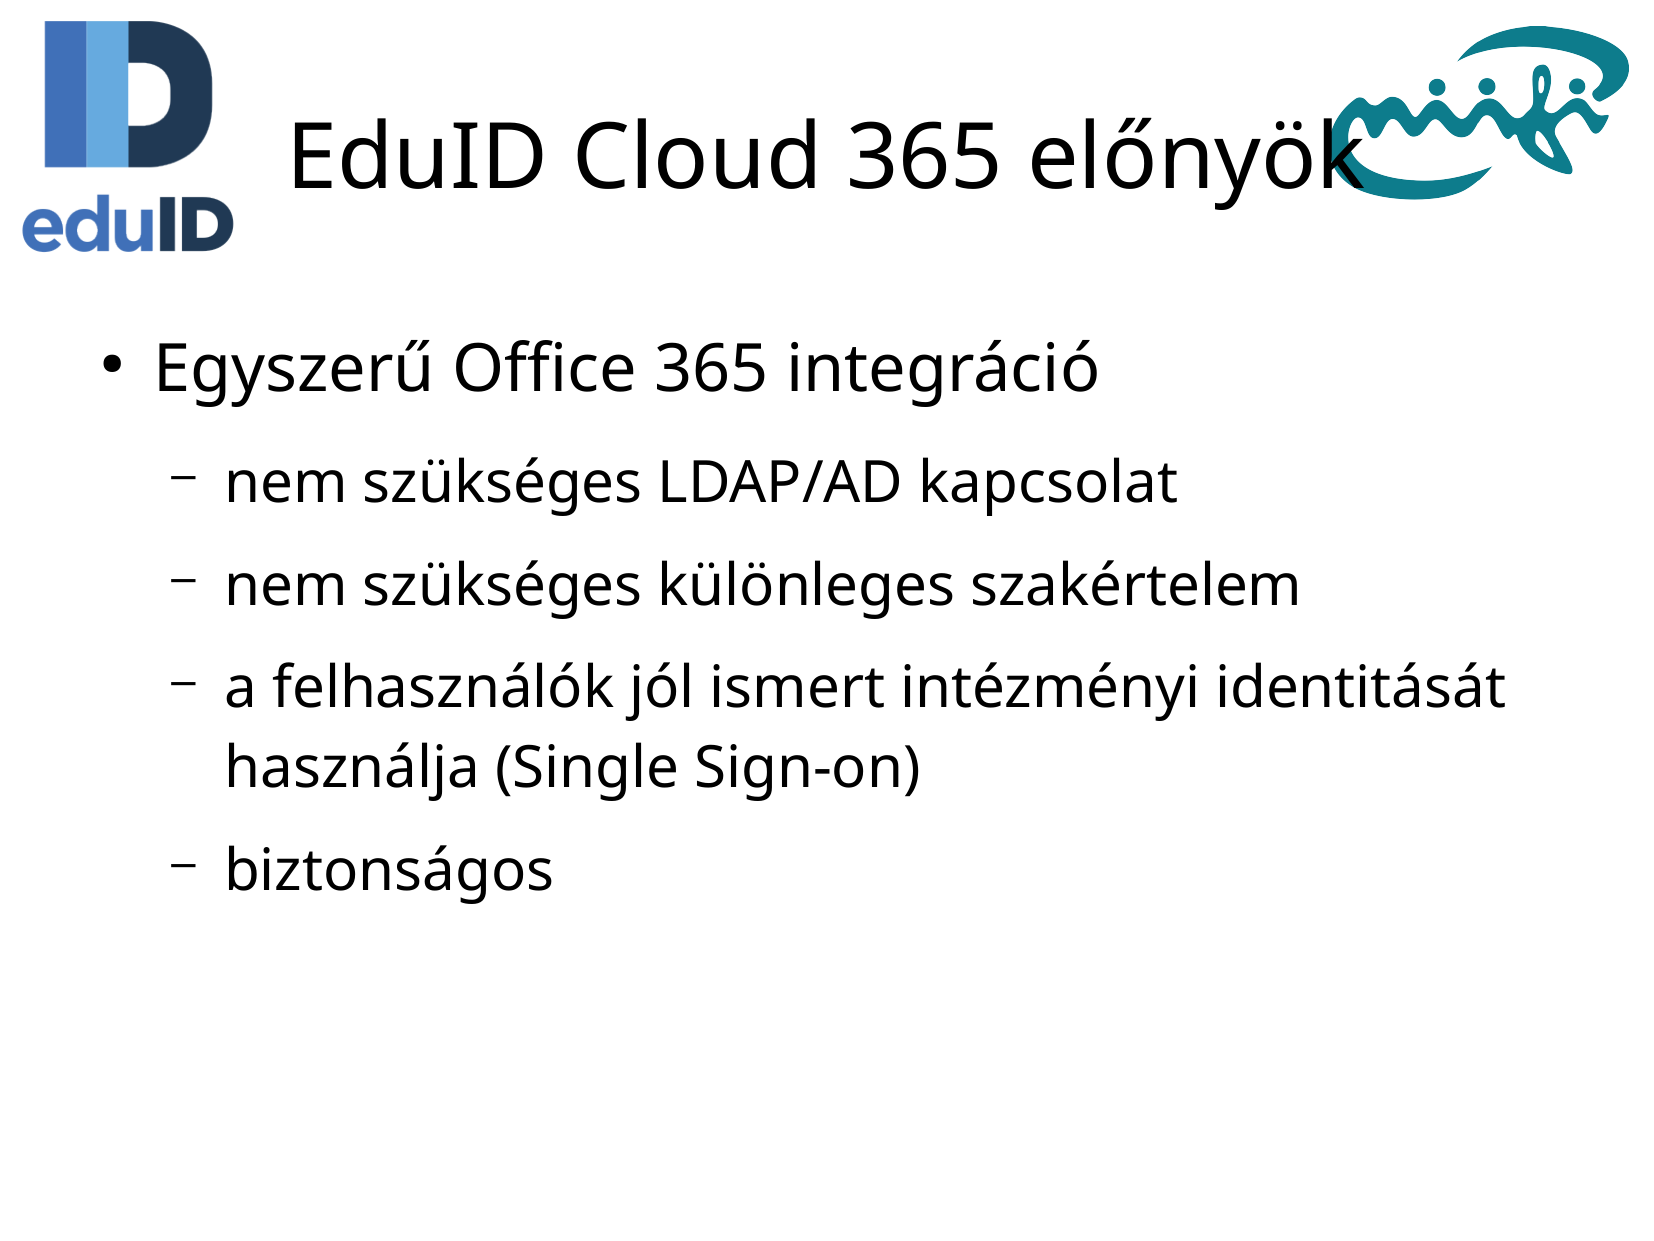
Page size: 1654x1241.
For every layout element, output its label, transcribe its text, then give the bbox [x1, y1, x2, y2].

title EduID Cloud 365 előnyök [82, 49, 1571, 257]
picture [3, 0, 254, 272]
picture [1328, 26, 1629, 200]
list Egyszerű Office 365 integráció nem szükséges LDAP/AD kapcsolat nem szükséges különleges szakértelem a felhasználók jól ismert intézményi identitását használja (Single Sign-on) biztonságos [82, 319, 1571, 1039]
